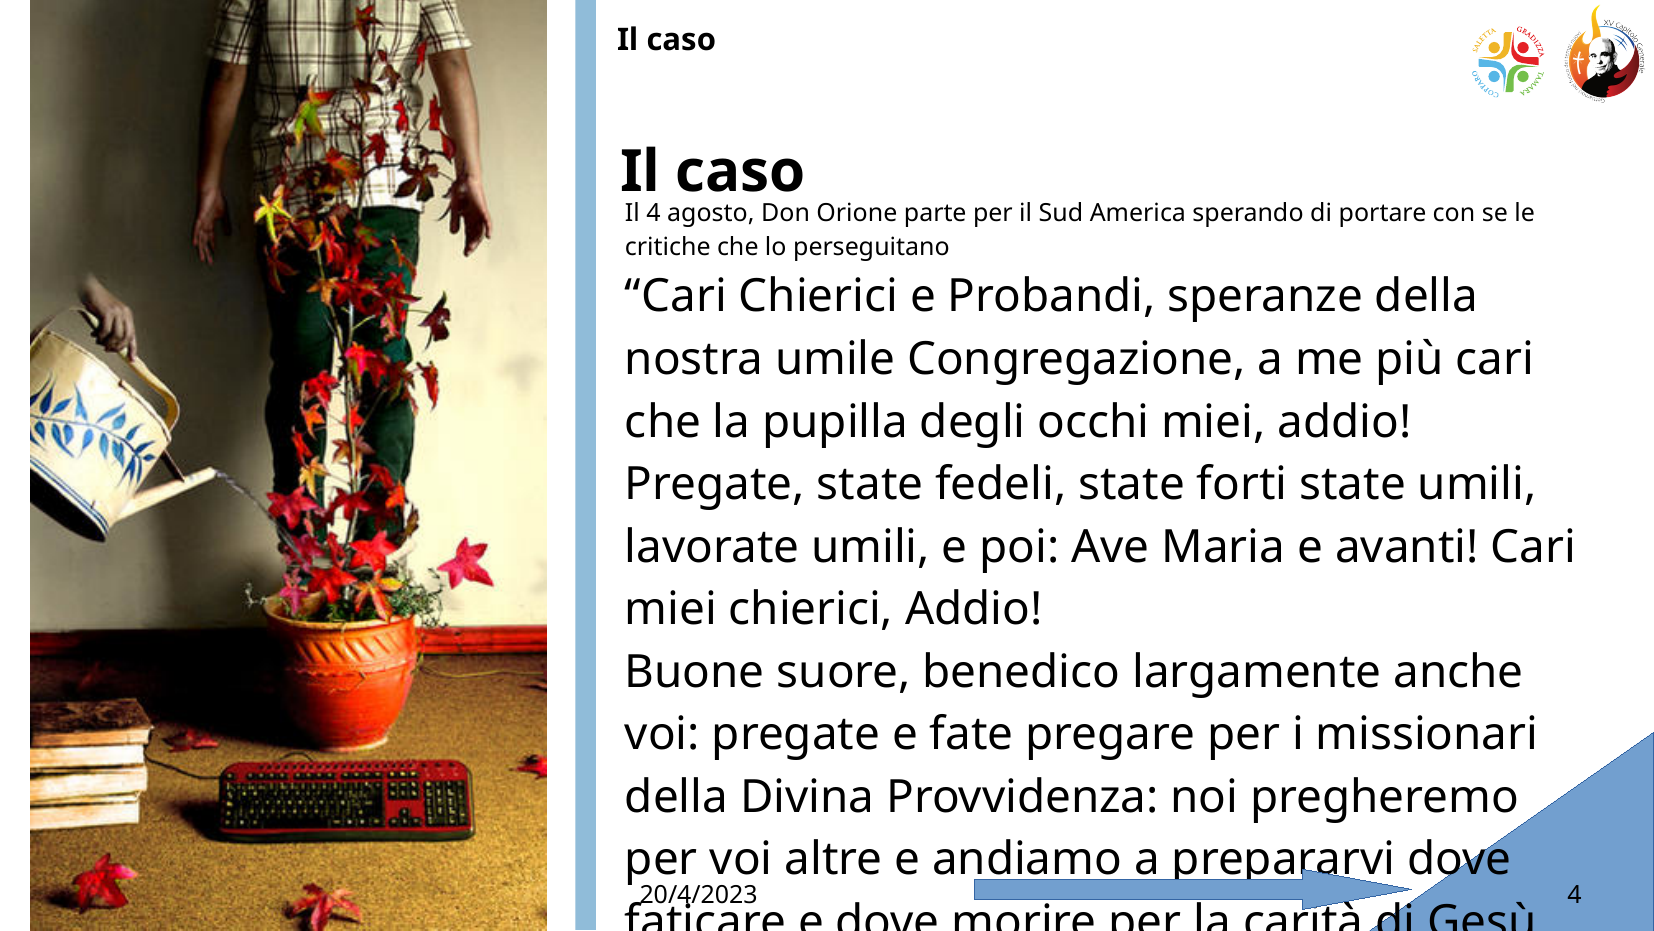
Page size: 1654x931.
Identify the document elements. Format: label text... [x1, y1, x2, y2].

picture [30, 0, 547, 931]
title Il caso [620, 129, 1617, 195]
text_box Il caso [602, 9, 1335, 63]
picture [1563, 4, 1646, 103]
text_box [974, 869, 1412, 910]
subtitle Il 4 agosto, Don Orione parte per il Sud America sperando di portare con se le critiche che lo perseguitano “Cari Chierici e Probandi, speranze della nostra umile Congregazione, a me più cari che la pupilla degli occhi miei, addio! Pregate, state fedeli, state forti state umili, lavorate umili, e poi: Ave Maria e avanti! Cari miei chierici, Addio! Buone suore, benedico largamente anche voi: pregate e fate pregare per i missionari della Divina Provvidenza: noi pregheremo per voi altre e andiamo a prepararvi dove faticare e dove morire per la carità di Gesù [624, 195, 1602, 870]
